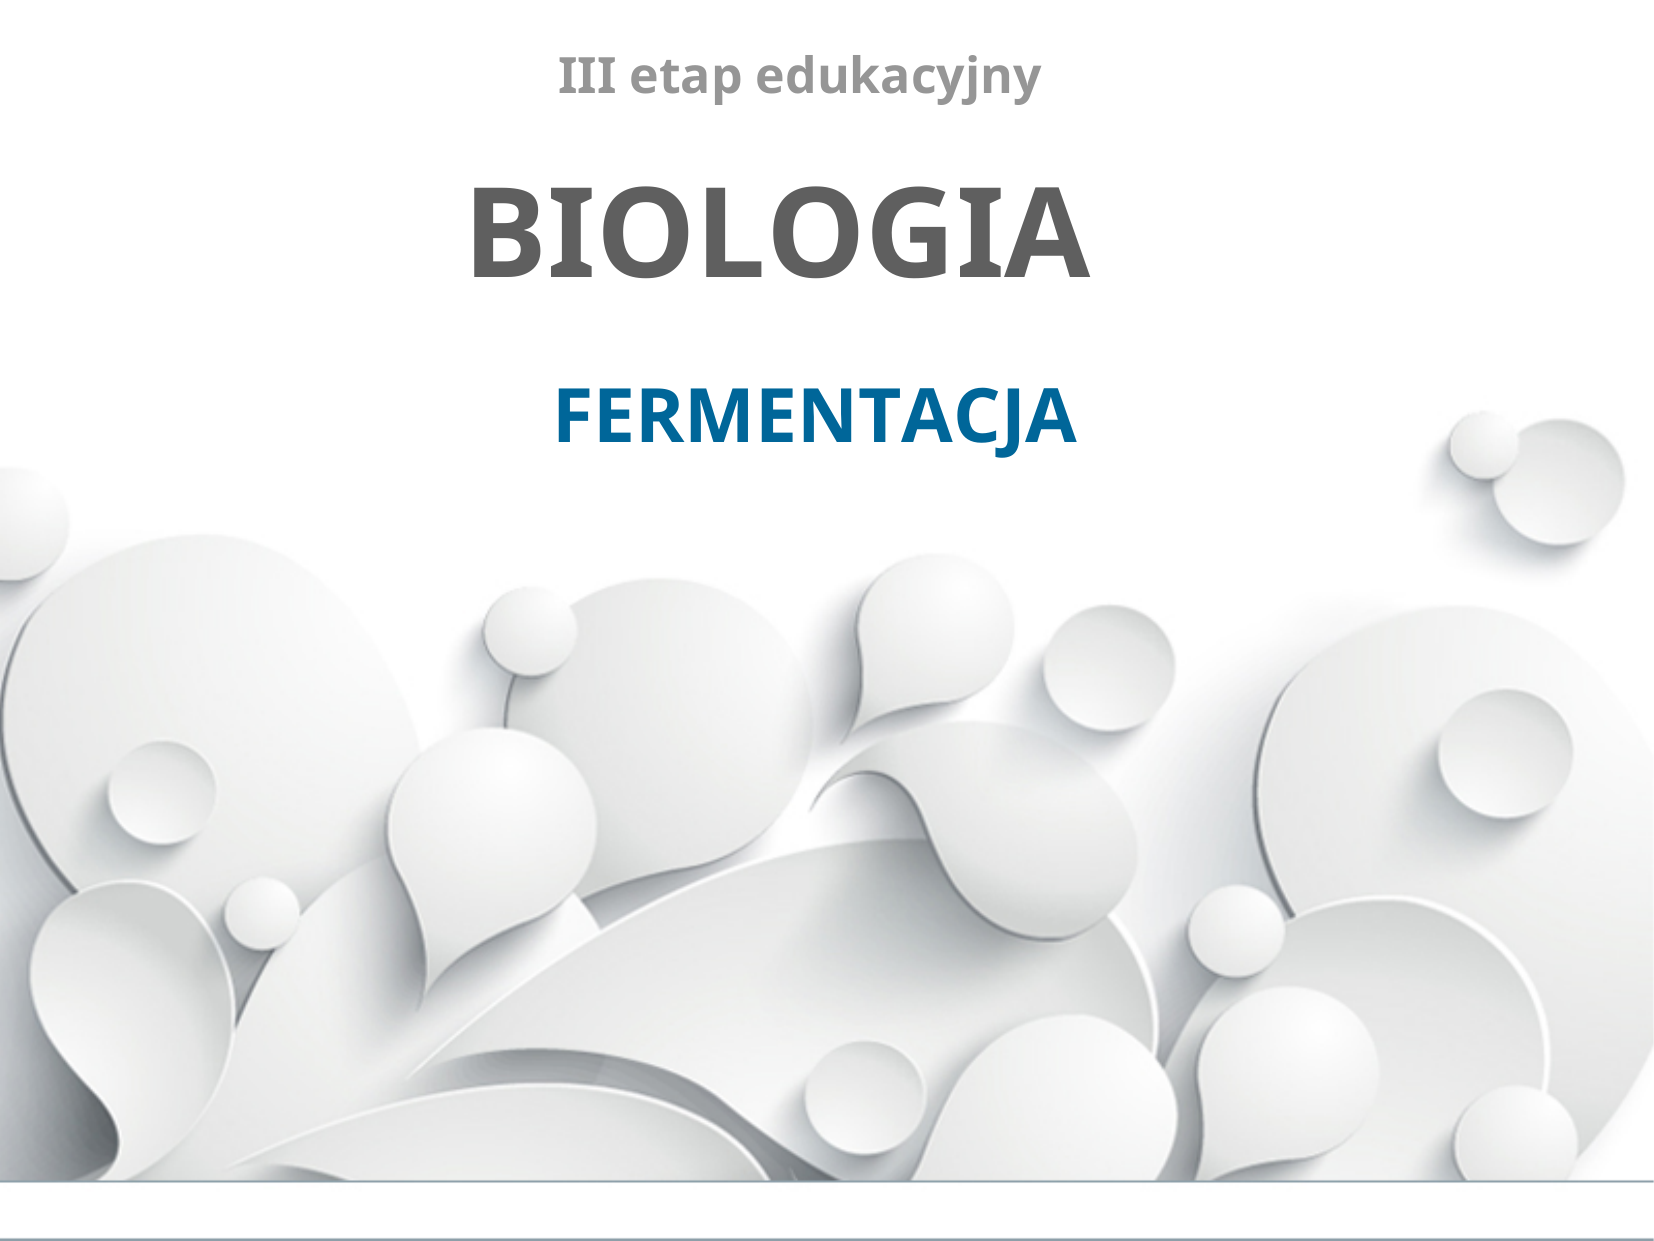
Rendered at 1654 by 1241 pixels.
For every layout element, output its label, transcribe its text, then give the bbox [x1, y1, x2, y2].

text_box FERMENTACJA [106, 367, 1524, 467]
text_box BIOLOGIA [448, 158, 1418, 314]
picture [0, 0, 1654, 1241]
text_box III etap edukacyjny [543, 41, 1146, 113]
